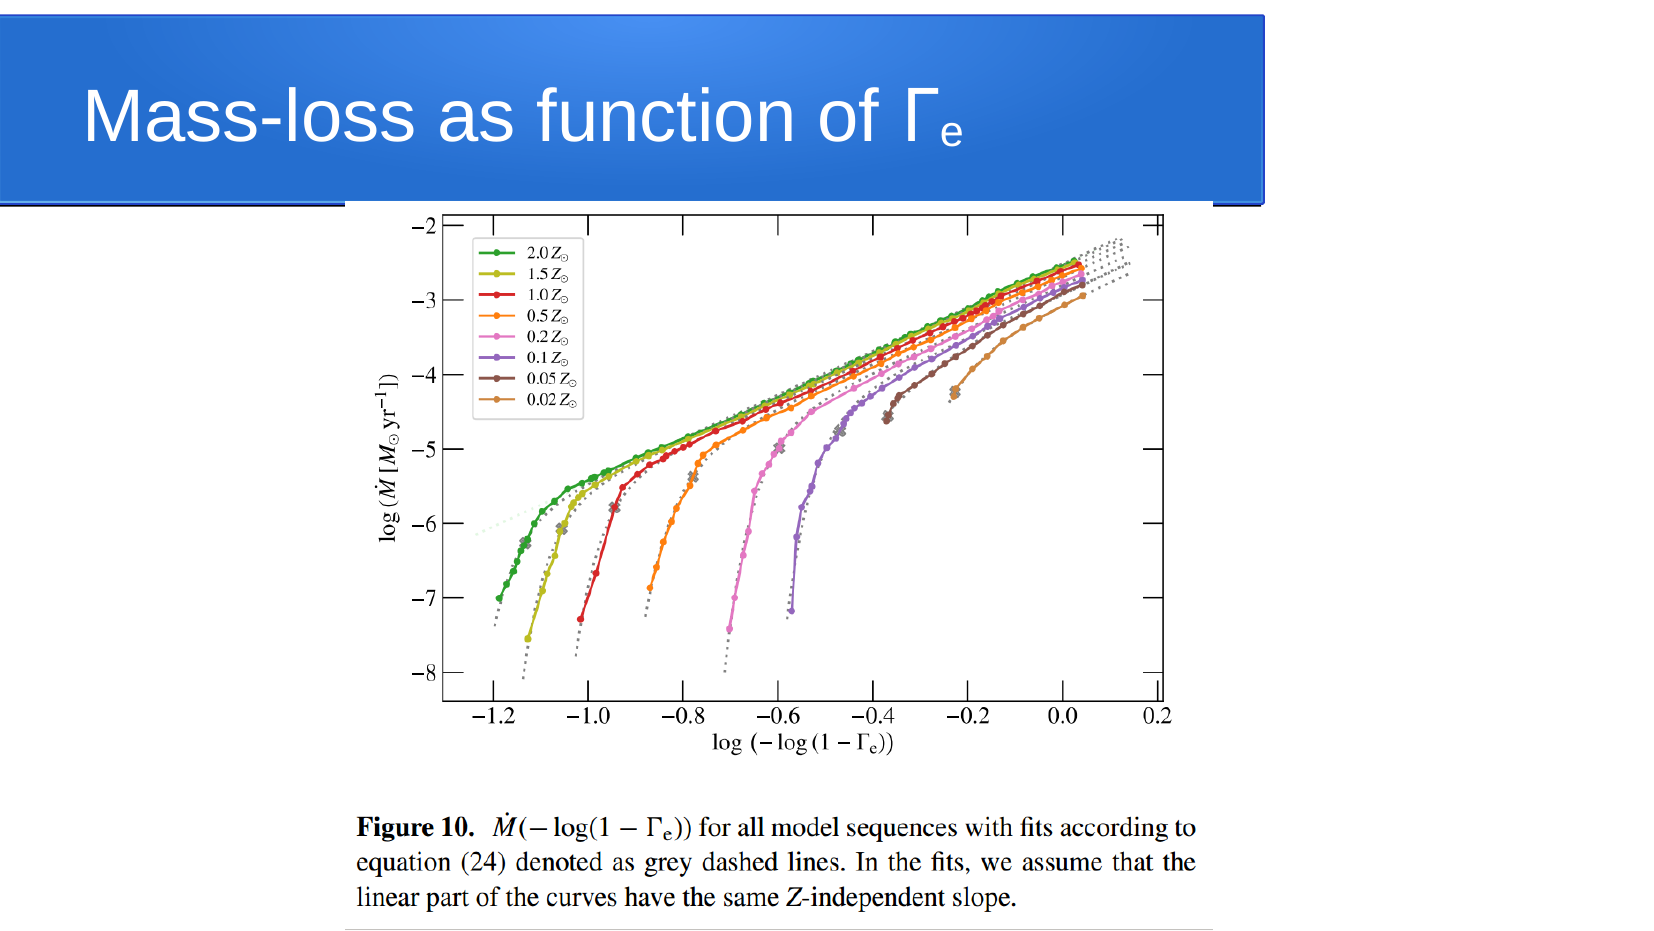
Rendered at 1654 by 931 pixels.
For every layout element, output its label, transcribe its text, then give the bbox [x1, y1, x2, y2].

title Mass-loss as function of Γe [82, 35, 1235, 189]
picture [345, 201, 1213, 931]
